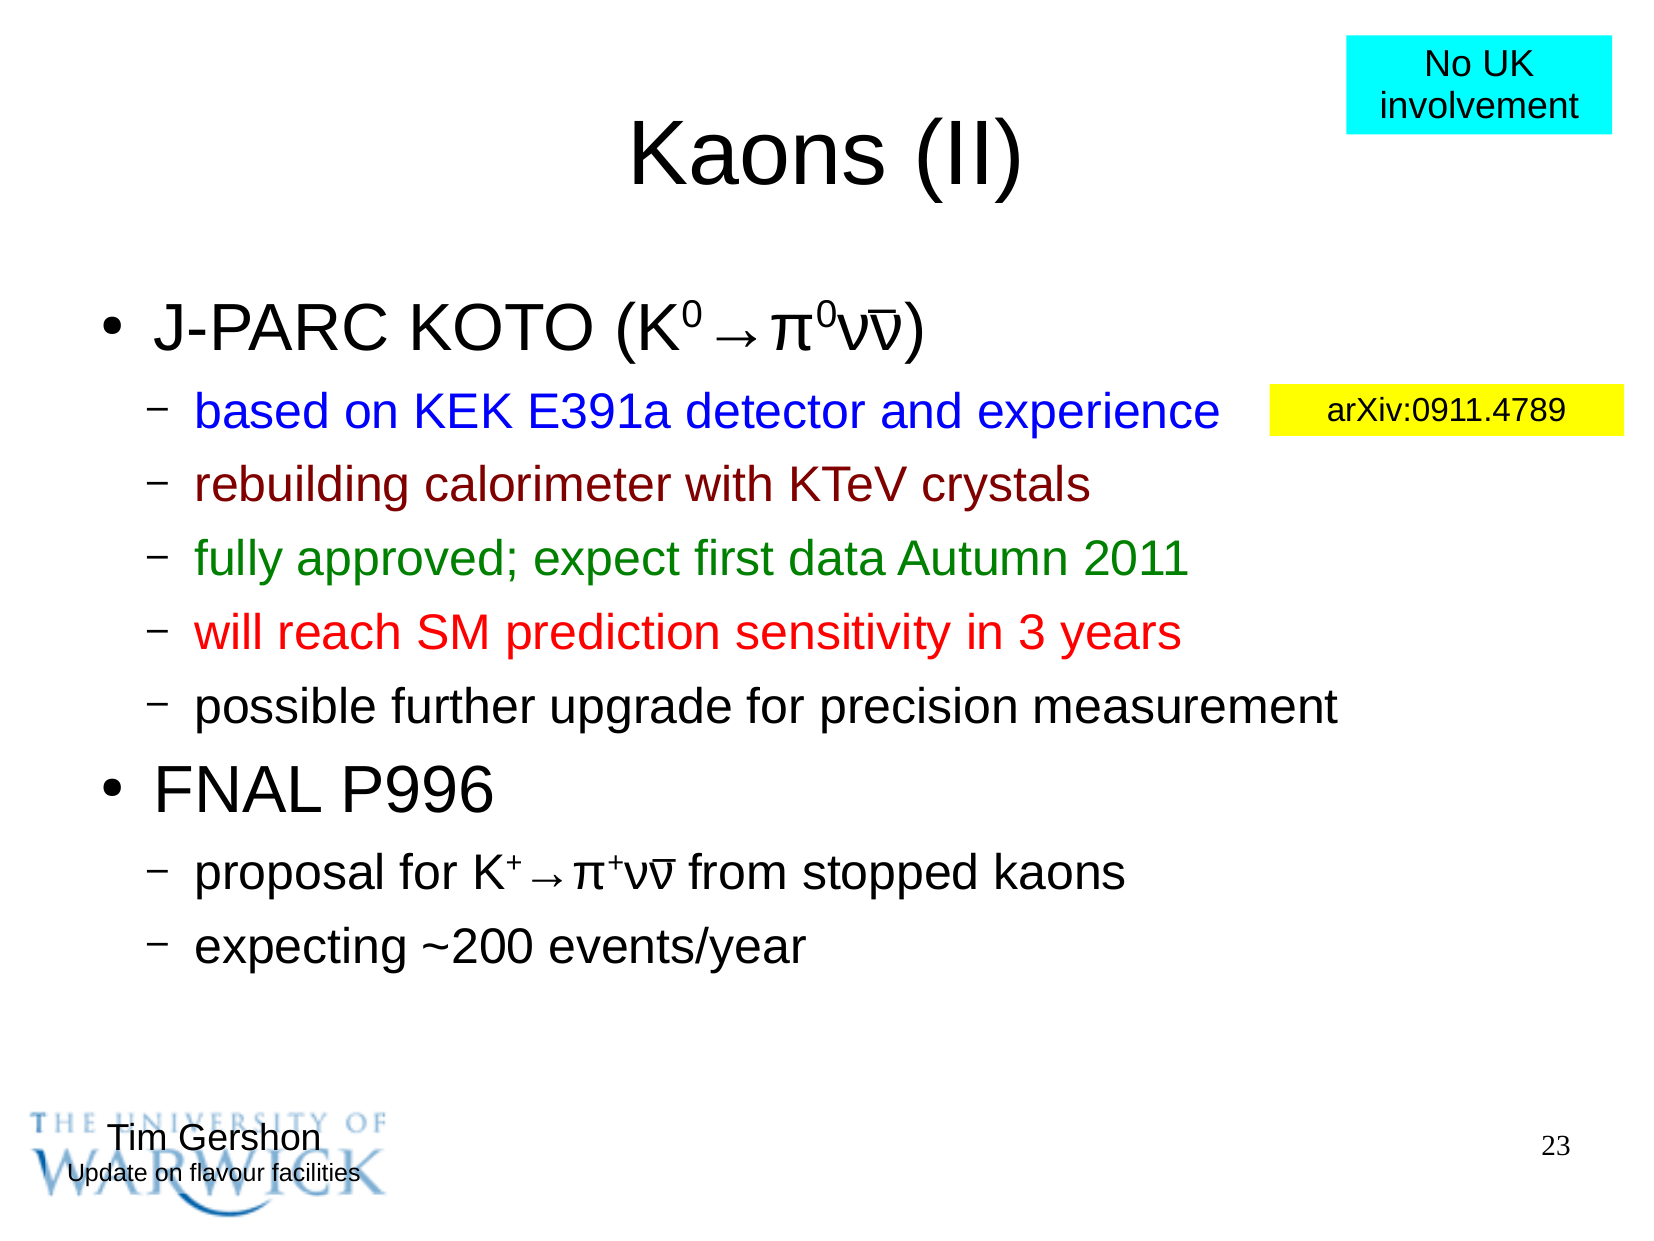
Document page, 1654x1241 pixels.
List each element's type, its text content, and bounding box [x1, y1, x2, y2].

list J-PARC KOTO (K0→π0νν) based on KEK E391a detector and experience rebuilding calorimeter with KTeV crystals fully approved; expect first data Autumn 2011 will reach SM prediction sensitivity in 3 years possible further upgrade for precision measurement FNAL P996 proposal for K+→π+νν from stopped kaons expecting ~200 events/year [82, 290, 1571, 1094]
text_box arXiv:0911.4789 [1269, 384, 1625, 436]
title Kaons (II) [82, 49, 1571, 257]
text_box No UK involvement [1346, 35, 1613, 135]
picture [19, 1106, 406, 1232]
text_box Tim Gershon Update on flavour facilities [45, 1108, 383, 1194]
text_box – [838, 271, 928, 349]
text_box – [620, 826, 709, 889]
